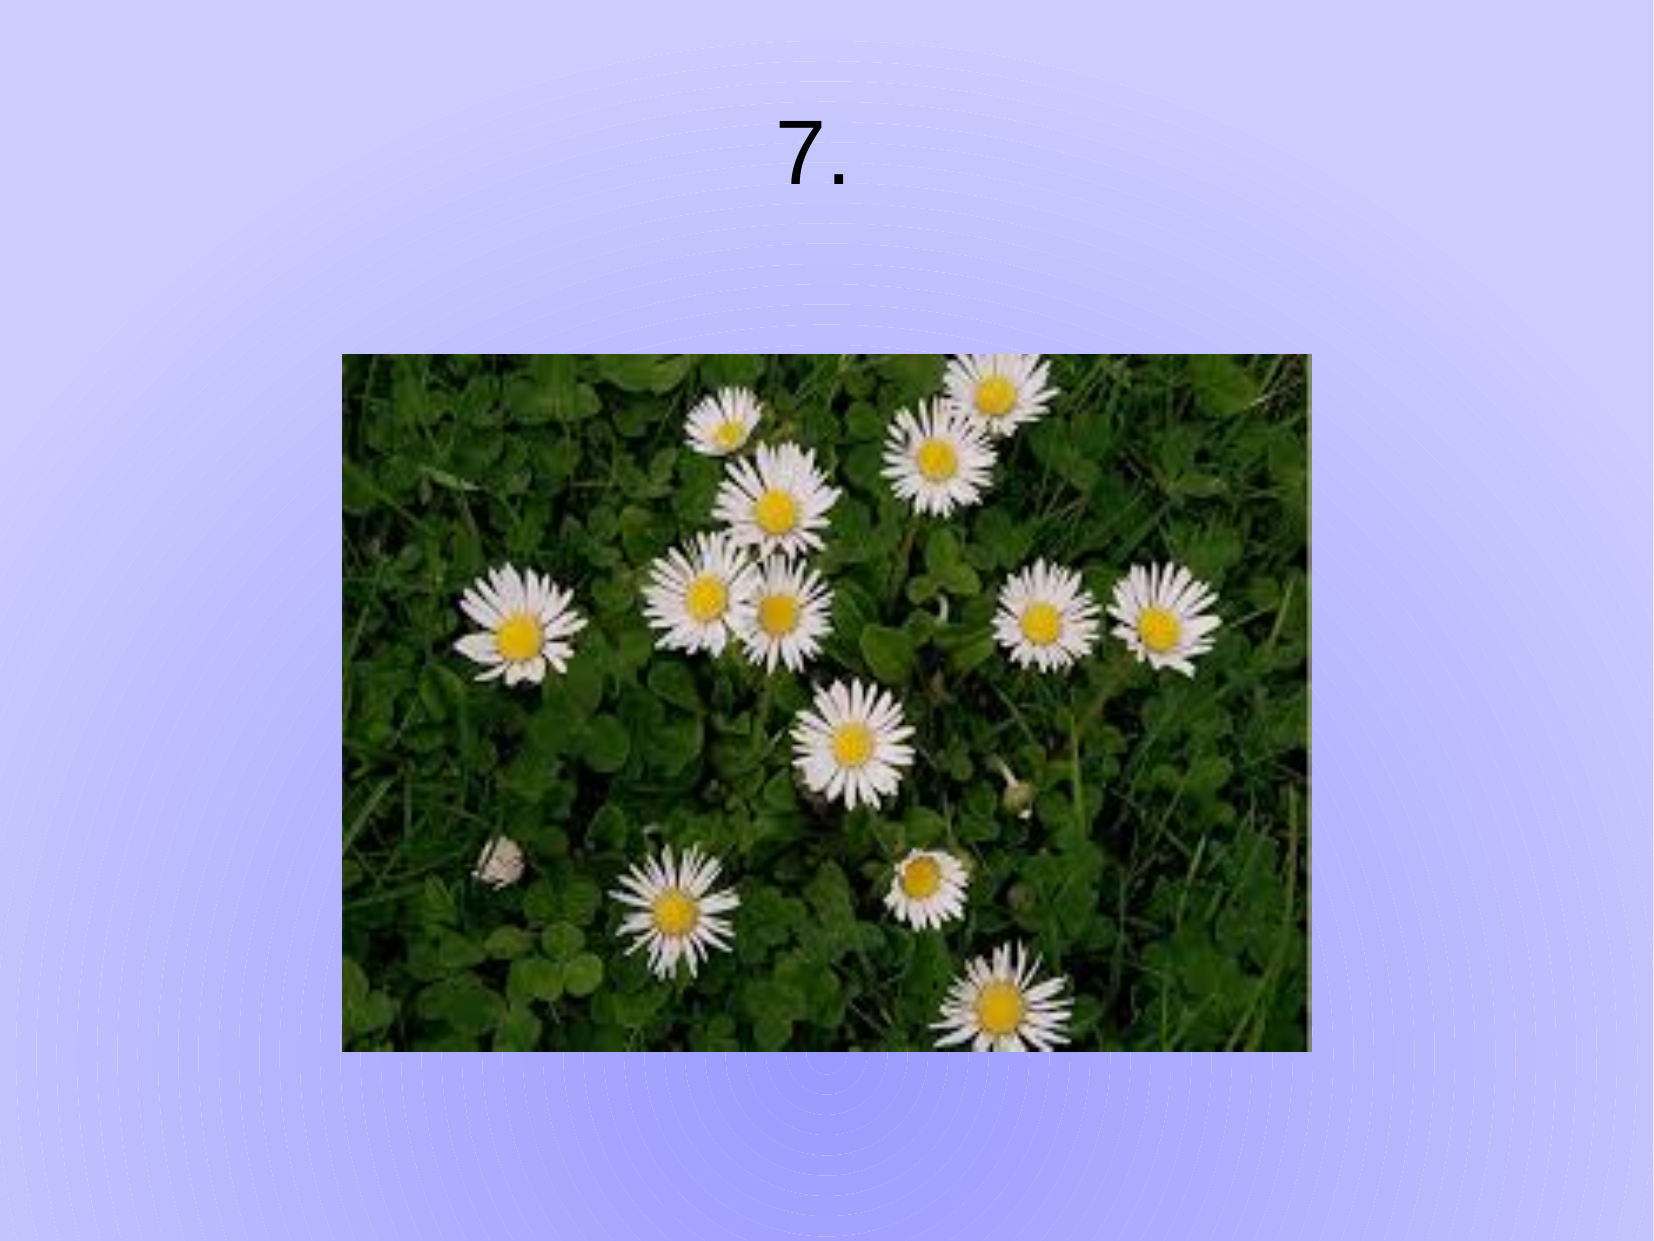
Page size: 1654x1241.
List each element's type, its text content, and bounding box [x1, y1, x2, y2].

title 7. [82, 49, 1571, 257]
picture [342, 354, 1312, 1052]
